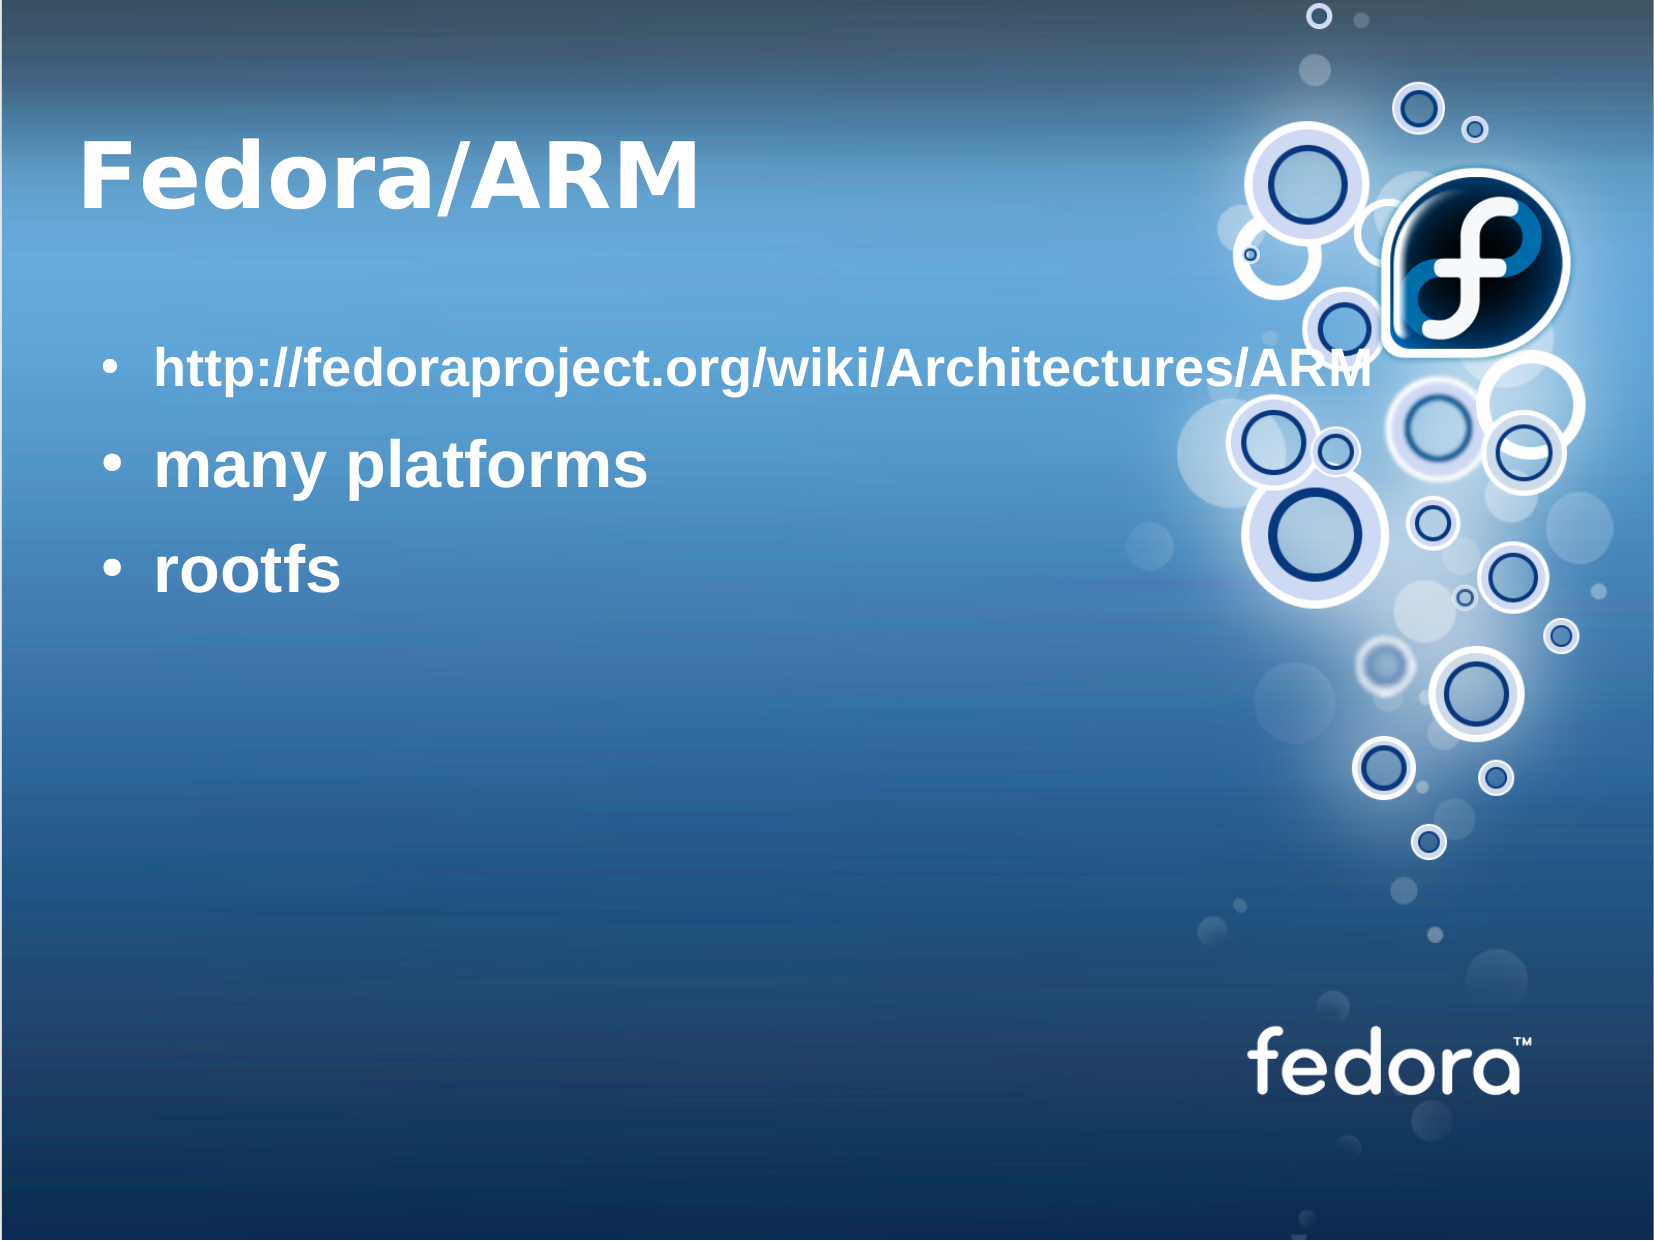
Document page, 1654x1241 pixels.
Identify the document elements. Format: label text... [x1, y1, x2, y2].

title Fedora/ARM [76, 80, 1565, 273]
list http://fedoraproject.org/wiki/Architectures/ARM many platforms rootfs [82, 337, 1388, 1142]
picture [1, 0, 1654, 1240]
